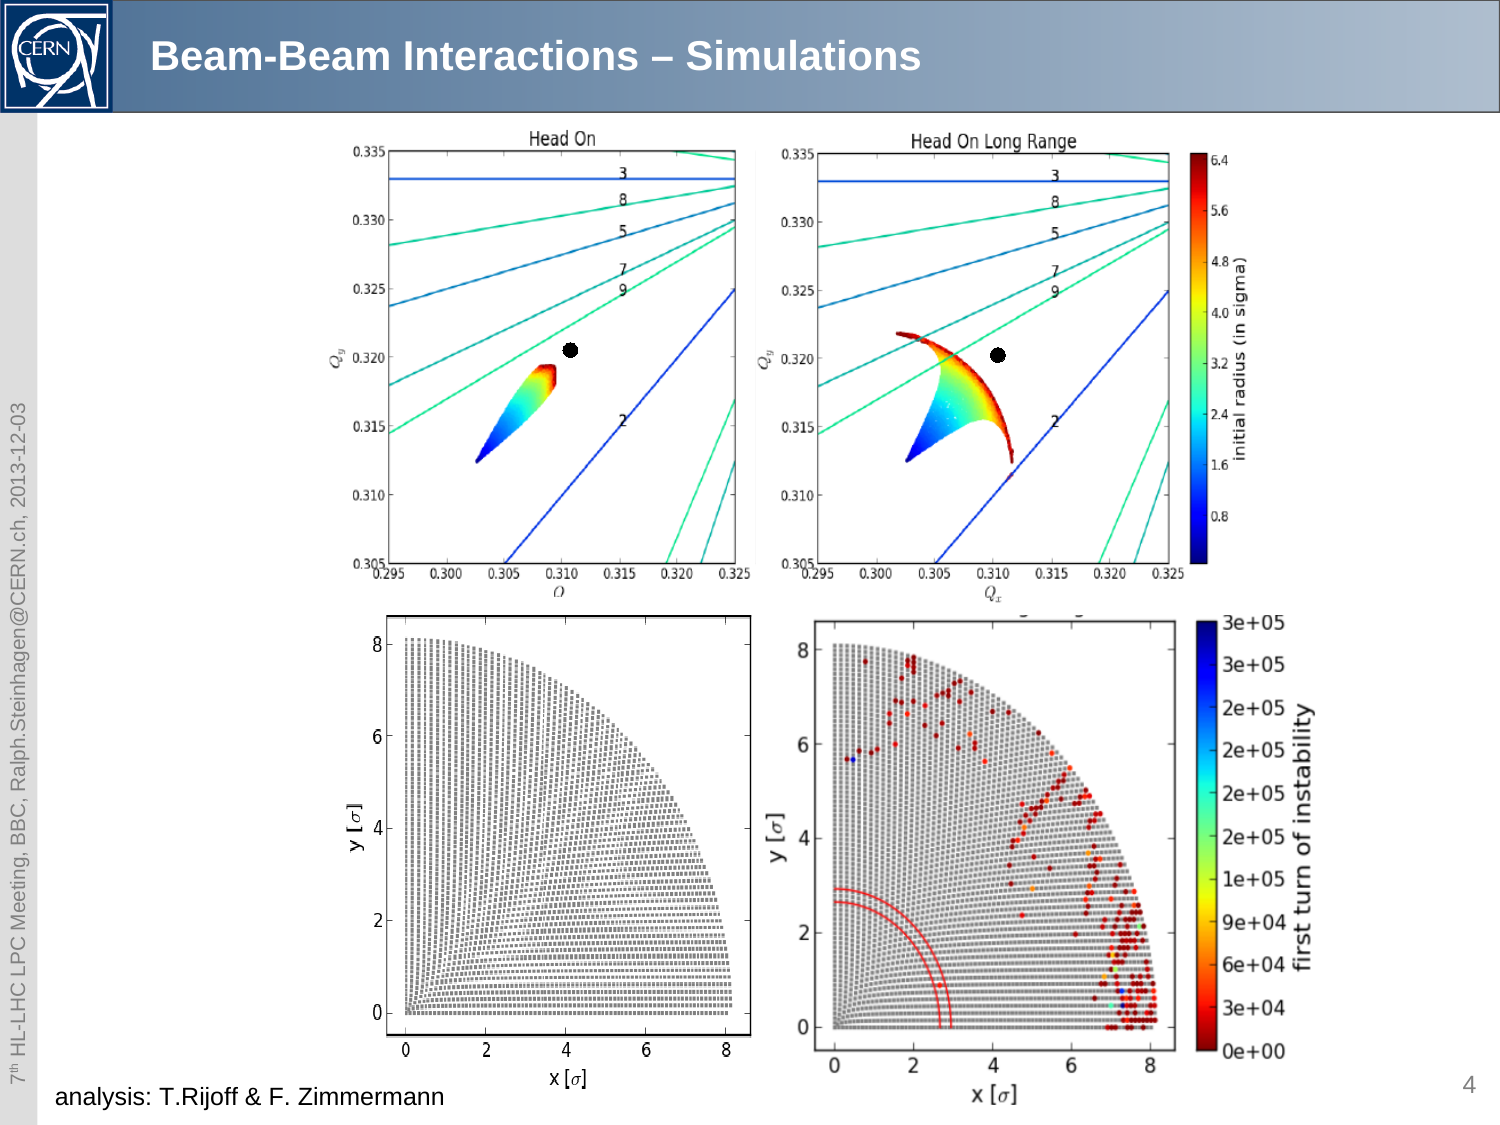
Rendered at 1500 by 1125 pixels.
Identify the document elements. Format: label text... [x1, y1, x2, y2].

picture [0, 0, 113, 113]
text_box [990, 347, 1006, 363]
text_box analysis: T.Rijoff & F. Zimmermann [40, 1075, 462, 1119]
title Beam-Beam Interactions – Simulations [150, 0, 1201, 113]
picture [322, 615, 1325, 1114]
text_box [562, 342, 578, 358]
picture [326, 121, 1267, 608]
